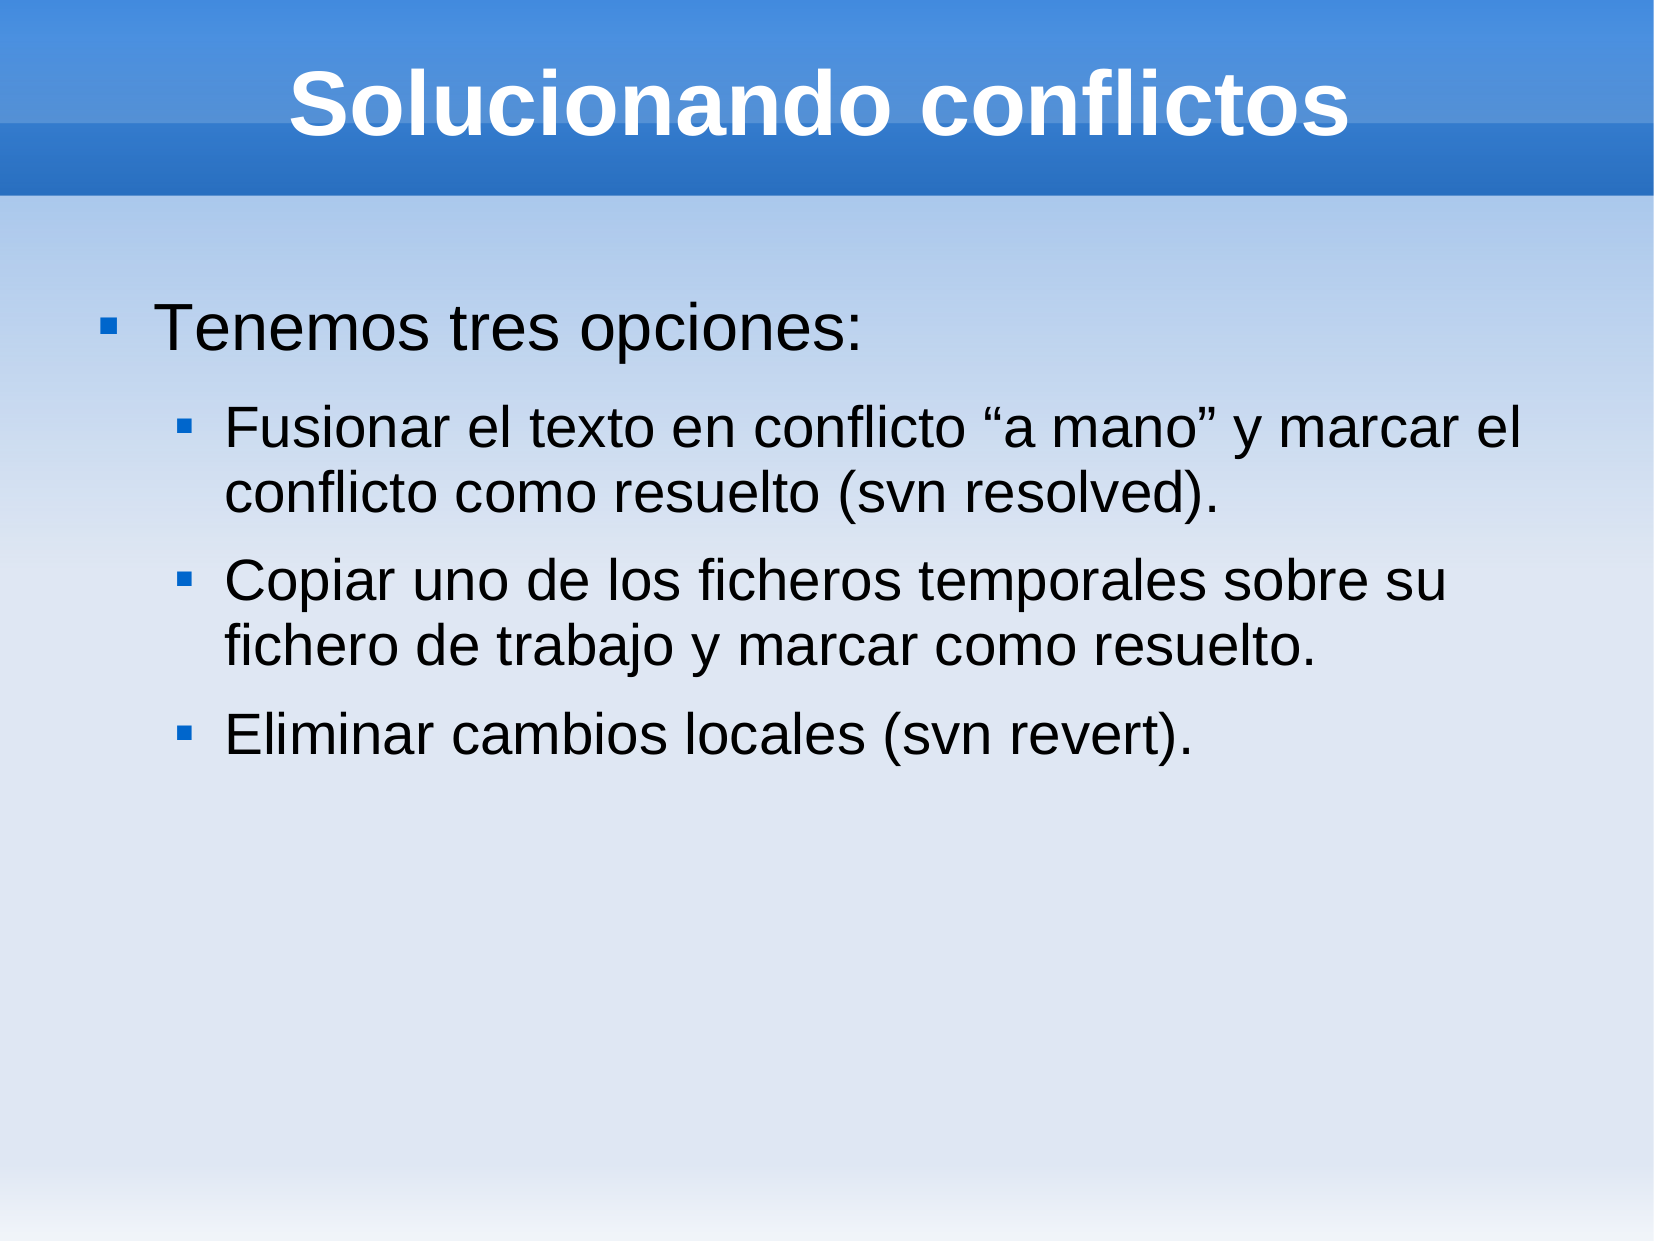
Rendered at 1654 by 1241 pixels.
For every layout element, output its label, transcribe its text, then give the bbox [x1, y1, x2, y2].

picture [0, 0, 1654, 1241]
list Tenemos tres opciones: Fusionar el texto en conflicto “a mano” y marcar el conflicto como resuelto (svn resolved). Copiar uno de los ficheros temporales sobre su fichero de trabajo y marcar como resuelto. Eliminar cambios locales (svn revert). [82, 290, 1571, 1094]
title Solucionando conflictos [76, 7, 1565, 200]
